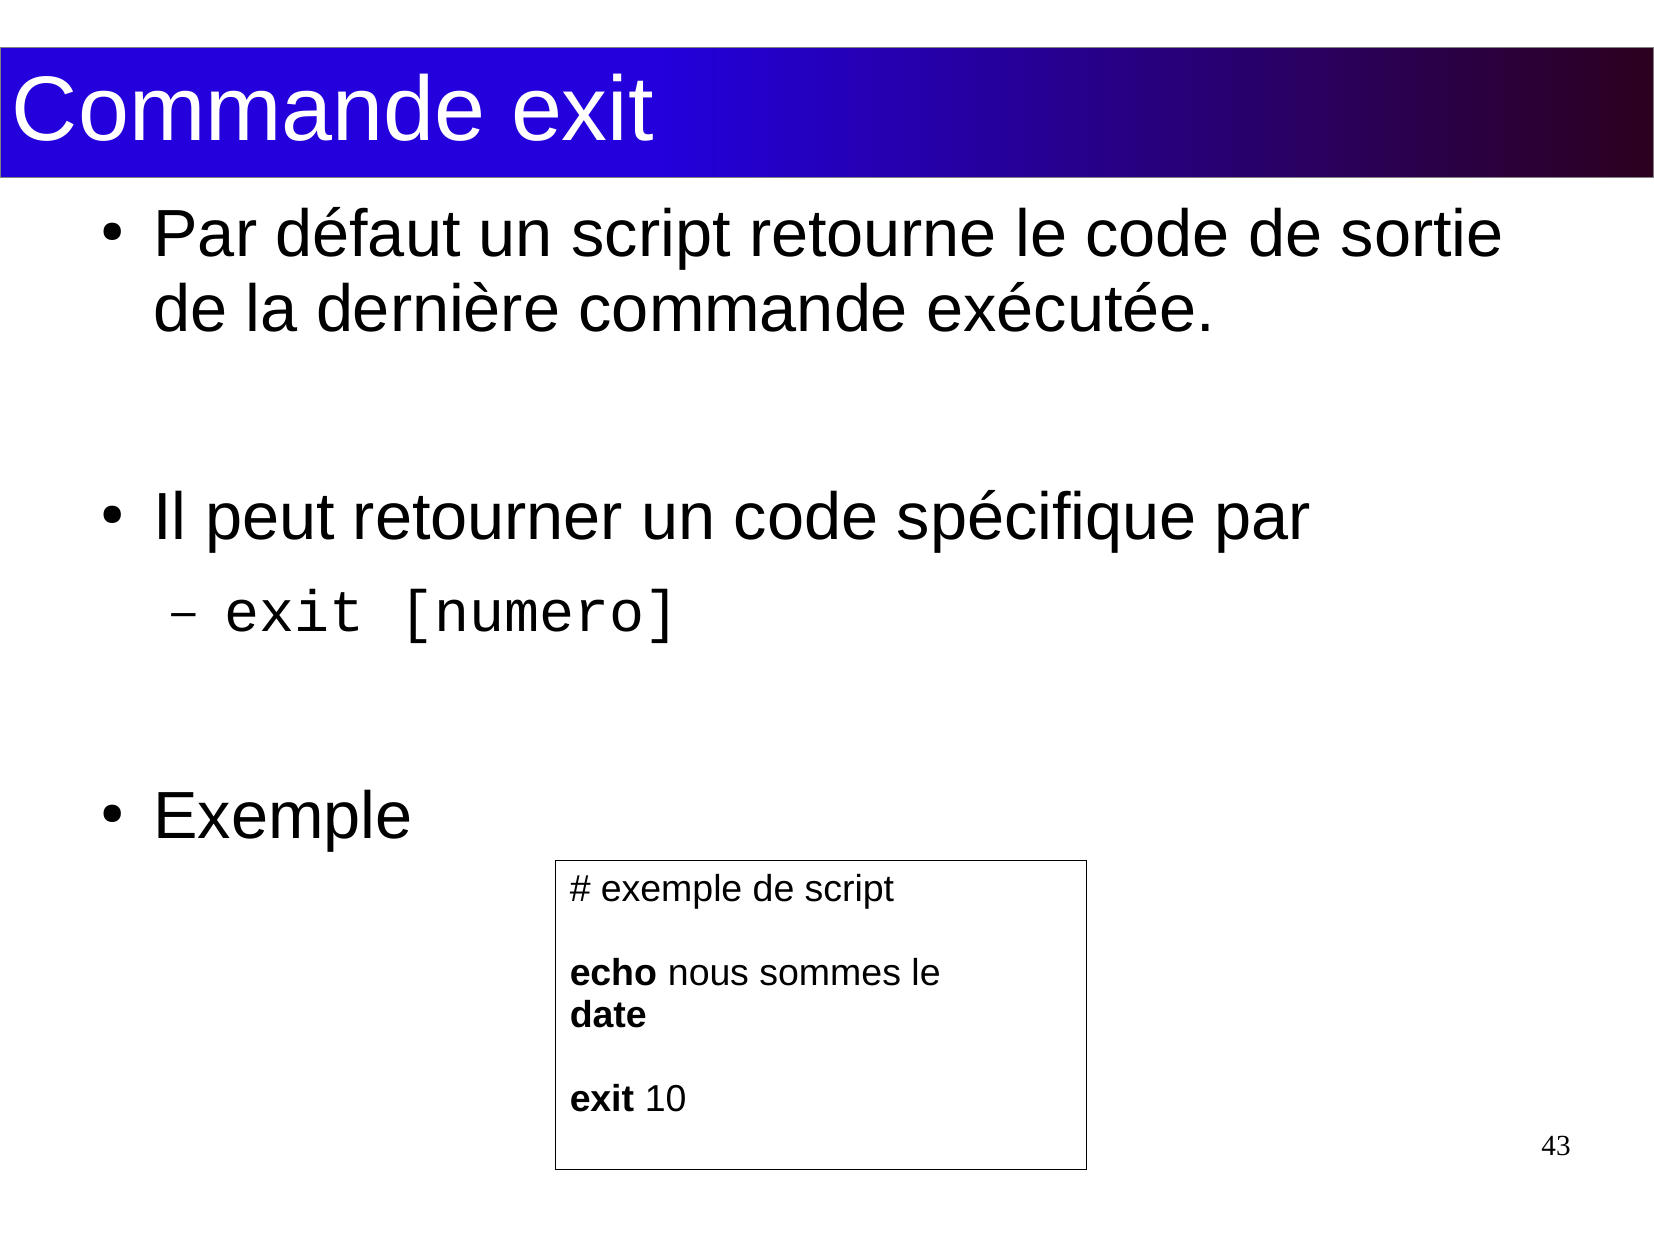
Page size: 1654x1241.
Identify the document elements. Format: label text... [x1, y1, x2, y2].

text_box # exemple de script echo nous sommes le date exit 10 [555, 860, 1087, 1170]
list Par défaut un script retourne le code de sortie de la dernière commande exécutée. Il peut retourner un code spécifique par exit [numero] Exemple [82, 195, 1538, 1158]
title Commande exit [11, 5, 1642, 213]
